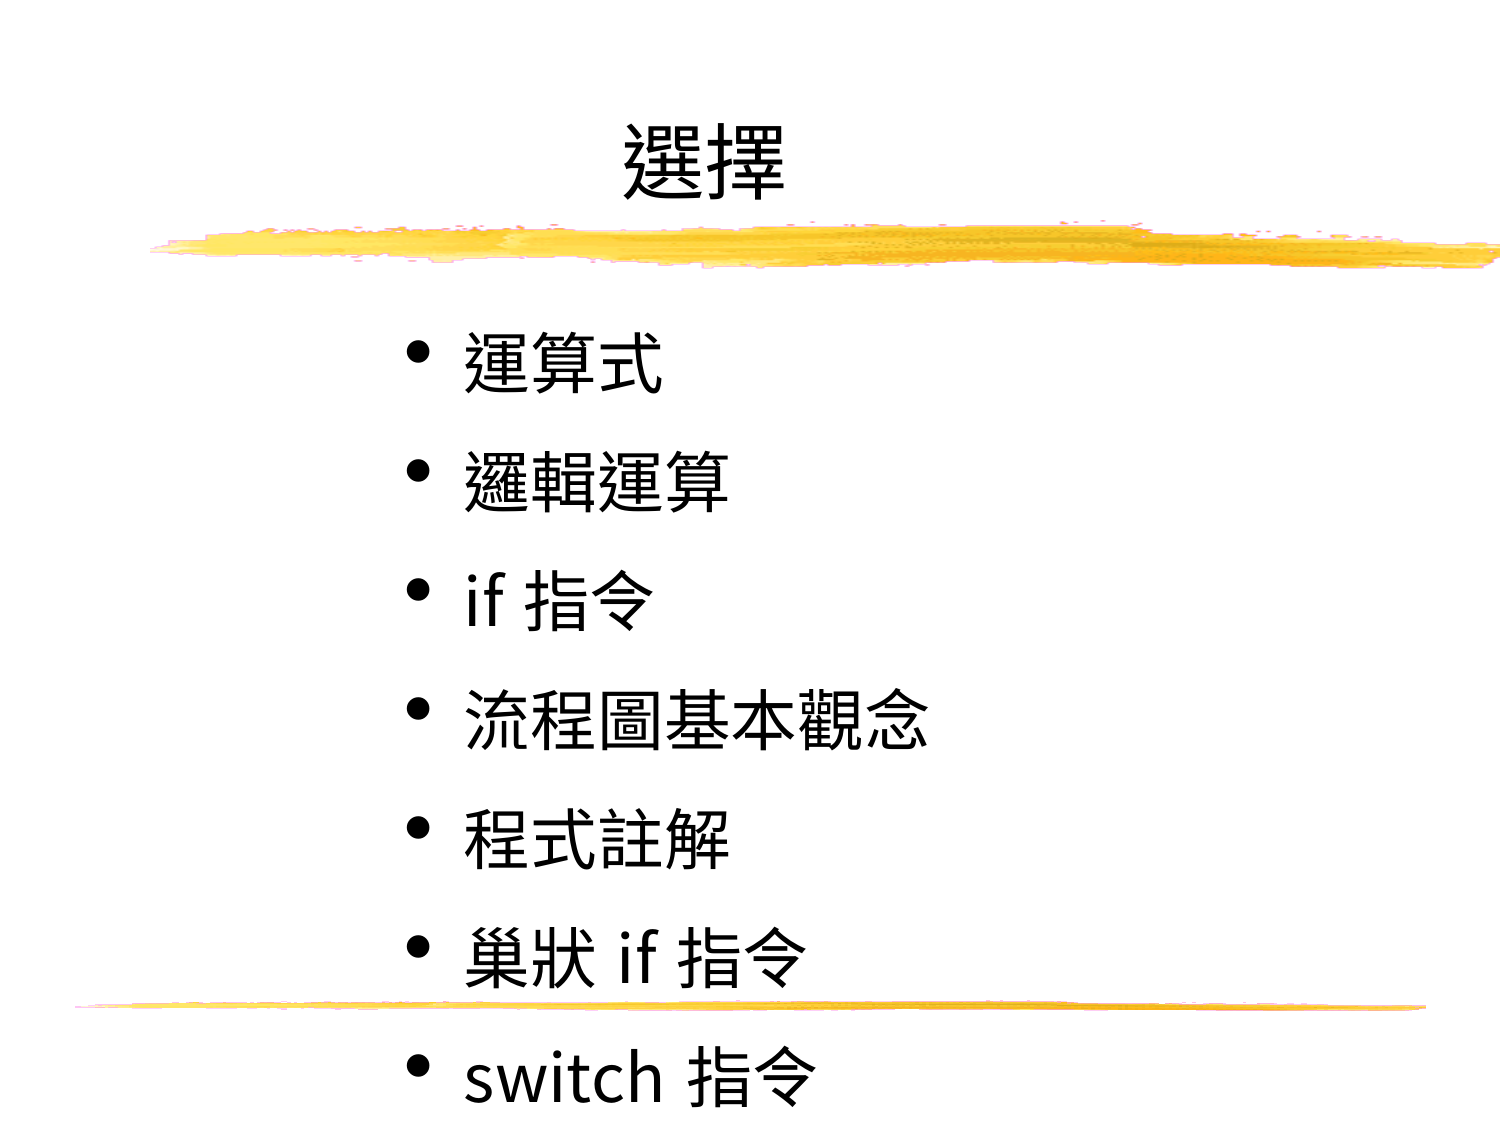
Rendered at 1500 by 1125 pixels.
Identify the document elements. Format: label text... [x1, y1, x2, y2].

picture [75, 999, 1426, 1013]
picture [150, 215, 1500, 279]
title 選擇 [66, 37, 1342, 225]
list 運算式 邏輯運算 if指令 流程圖基本觀念 程式註解 巢狀if指令 switch指令 [392, 295, 1181, 997]
